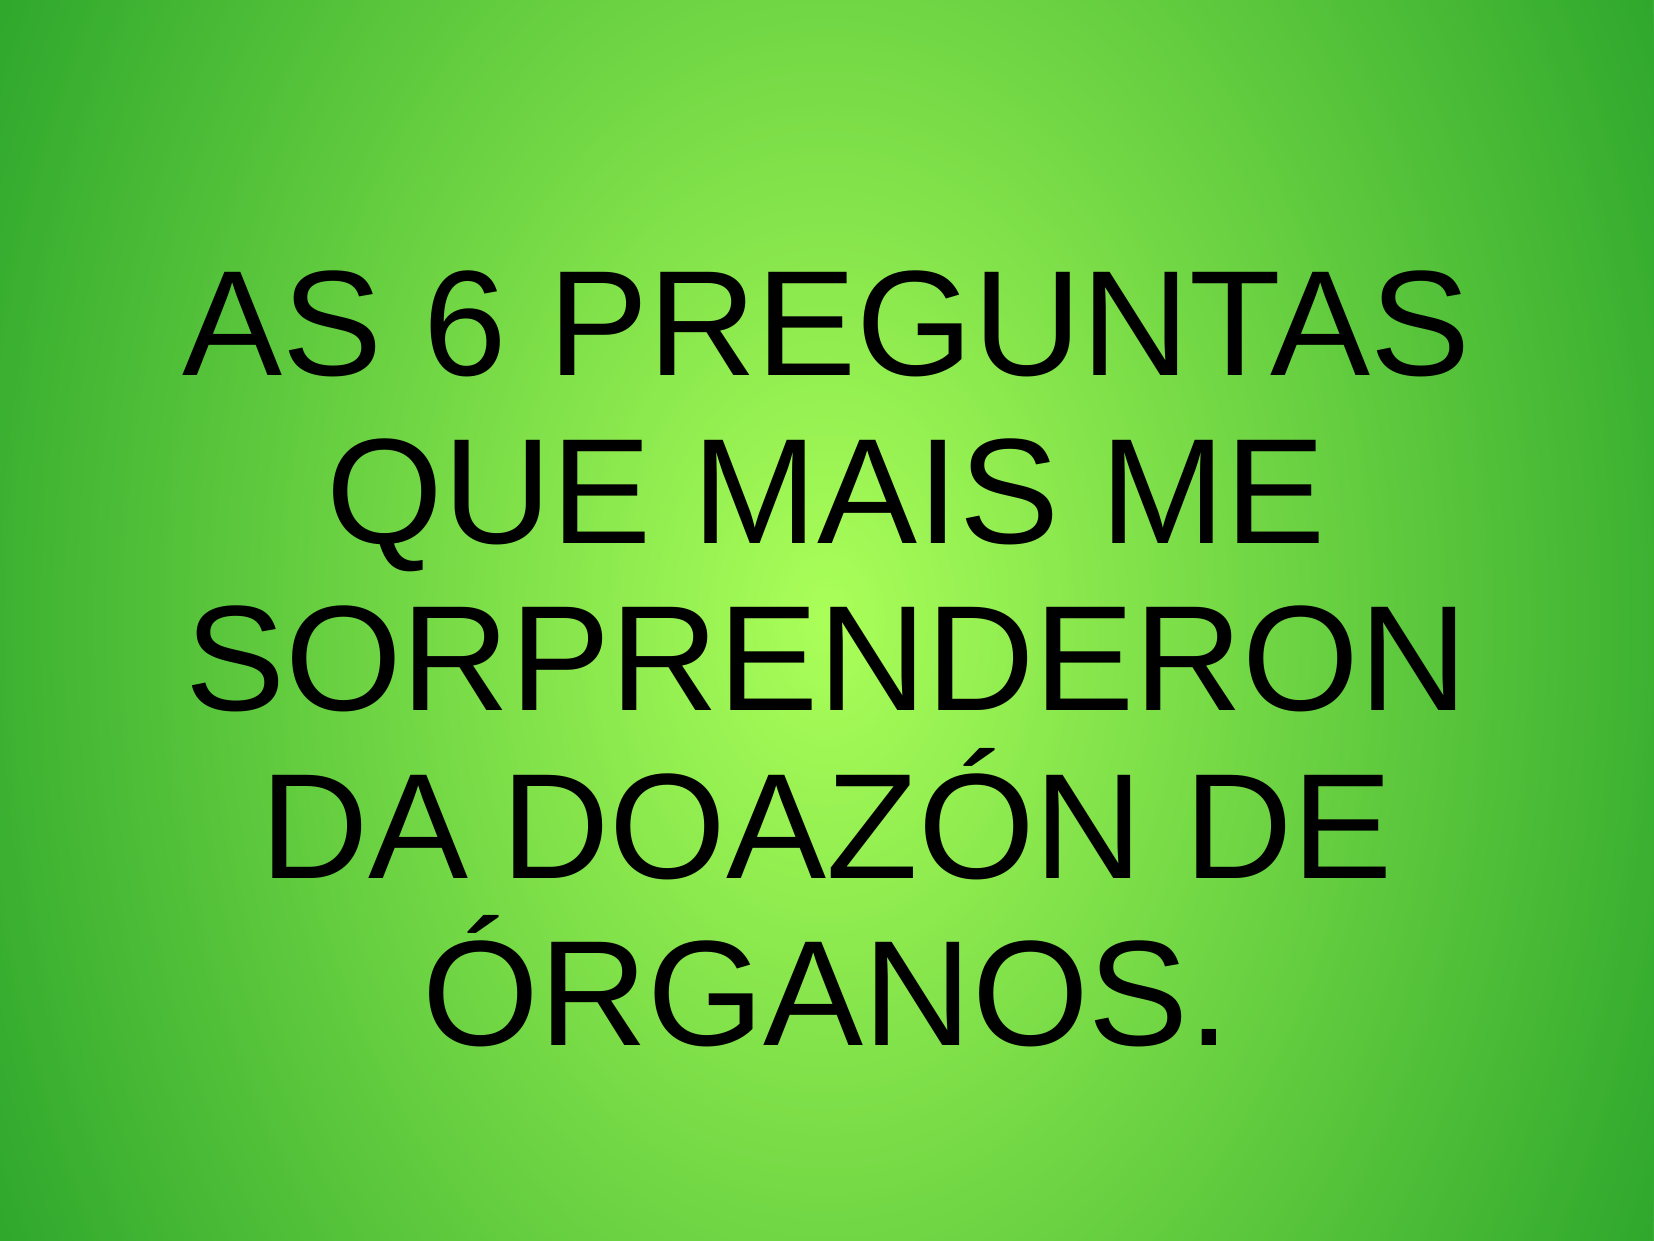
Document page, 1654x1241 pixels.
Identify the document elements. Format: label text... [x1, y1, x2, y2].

subtitle AS 6 PREGUNTAS QUE MAIS ME SORPRENDERON DA DOAZÓN DE ÓRGANOS. [82, 238, 1571, 1079]
